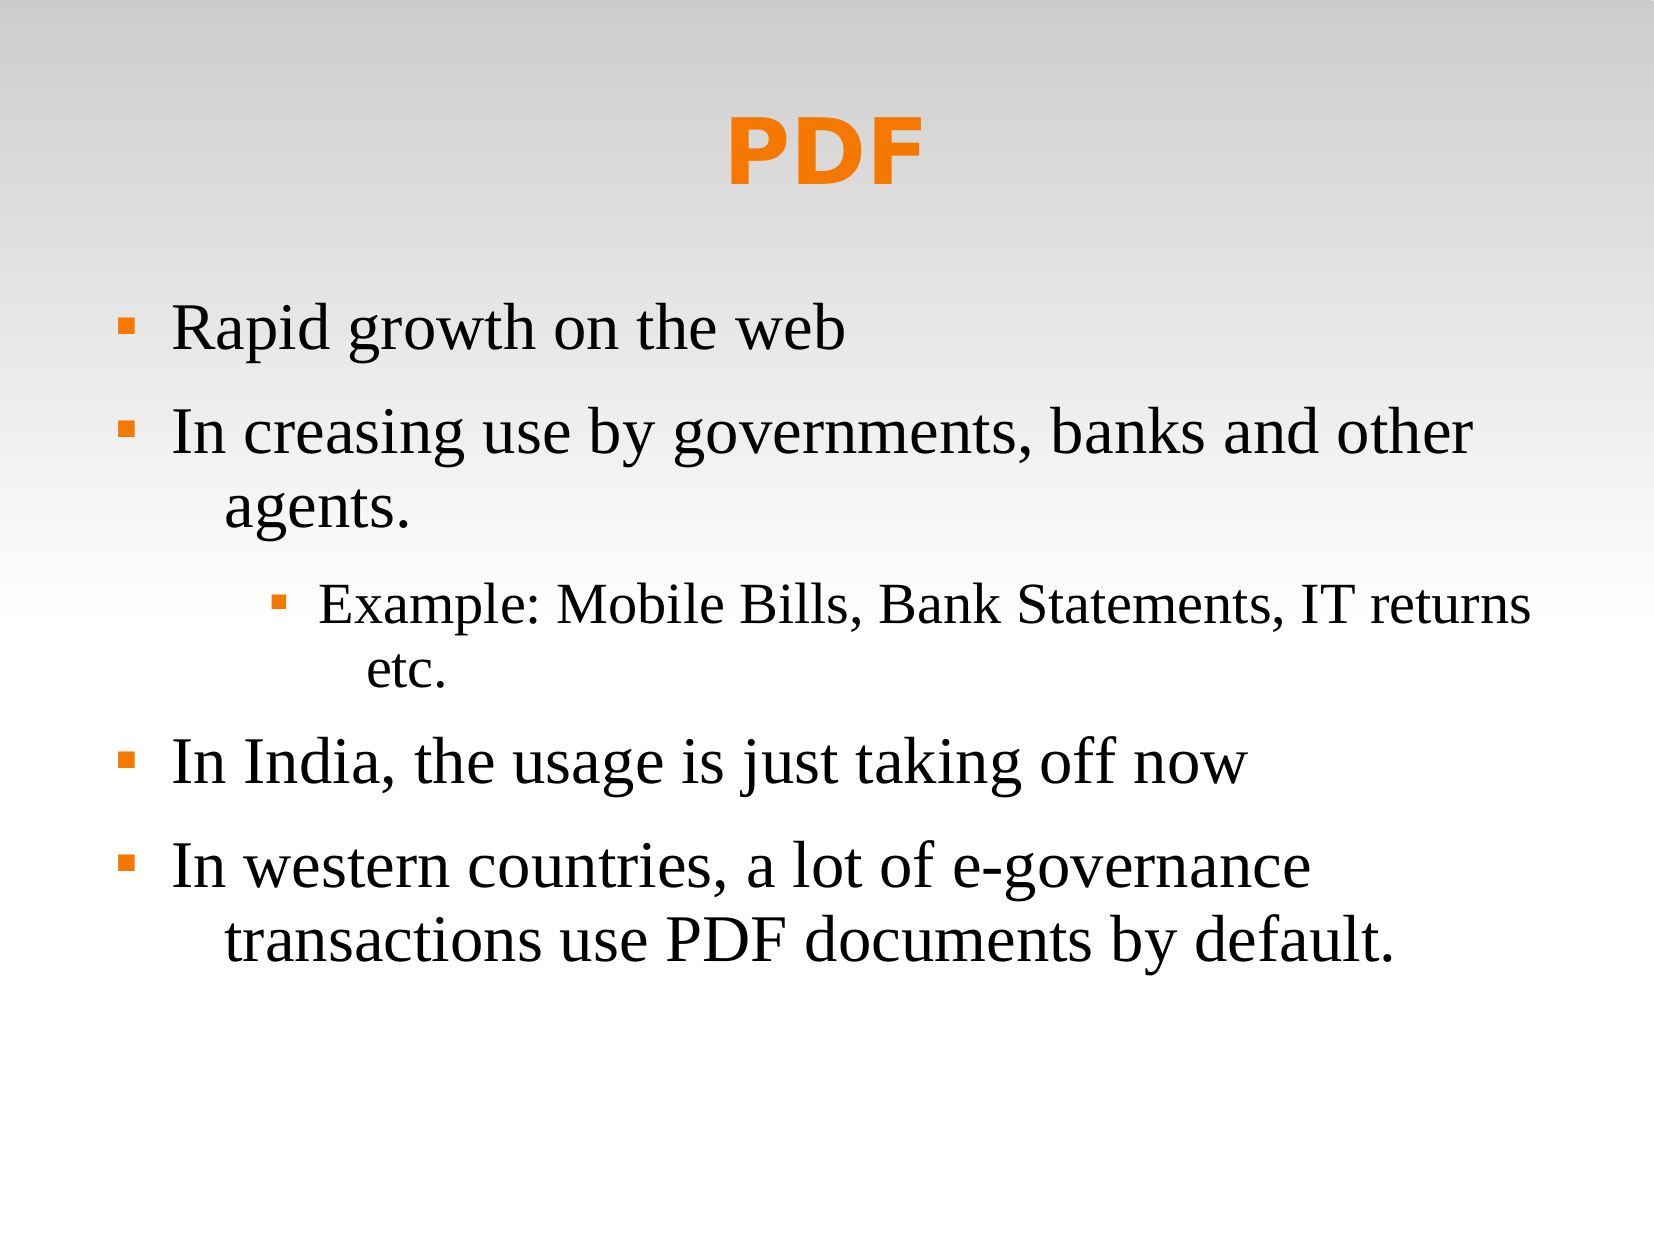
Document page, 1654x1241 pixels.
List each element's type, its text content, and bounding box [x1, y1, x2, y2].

list Rapid growth on the web In creasing use by governments, banks and other agents. Example: Mobile Bills, Bank Statements, IT returns etc. In India, the usage is just taking off now In western countries, a lot of e-governance transactions use PDF documents by default. [82, 290, 1571, 1109]
title PDF [82, 49, 1571, 257]
